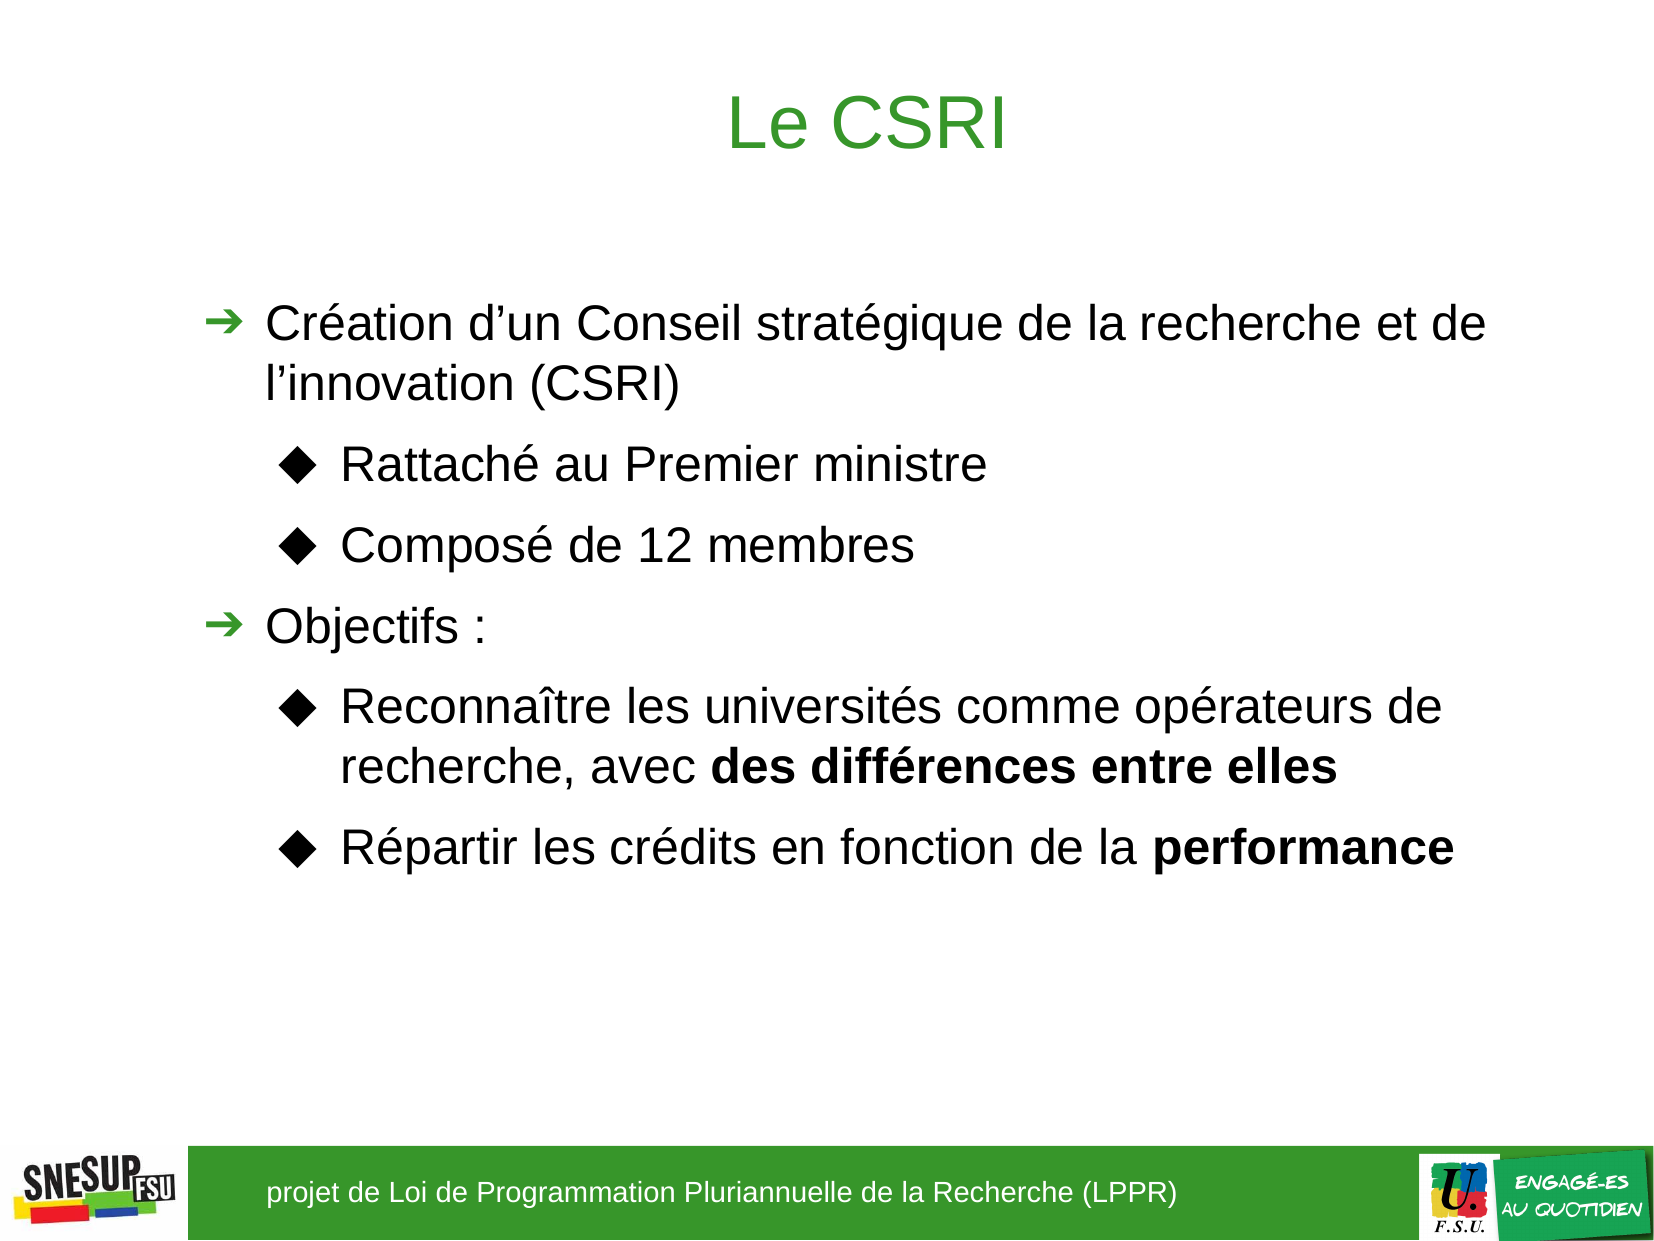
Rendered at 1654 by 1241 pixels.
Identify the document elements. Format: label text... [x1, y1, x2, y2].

picture [0, 1145, 188, 1240]
text_box Le CSRI [82, 58, 1654, 214]
text_box Création d’un Conseil stratégique de la recherche et de l’innovation (CSRI) Rattaché au Premier ministre Composé de 12 membres Objectifs : Reconnaître les universités comme opérateurs de recherche, avec des différences entre elles Répartir les crédits en fonction de la performance [175, 275, 1504, 431]
picture [1419, 1145, 1654, 1241]
